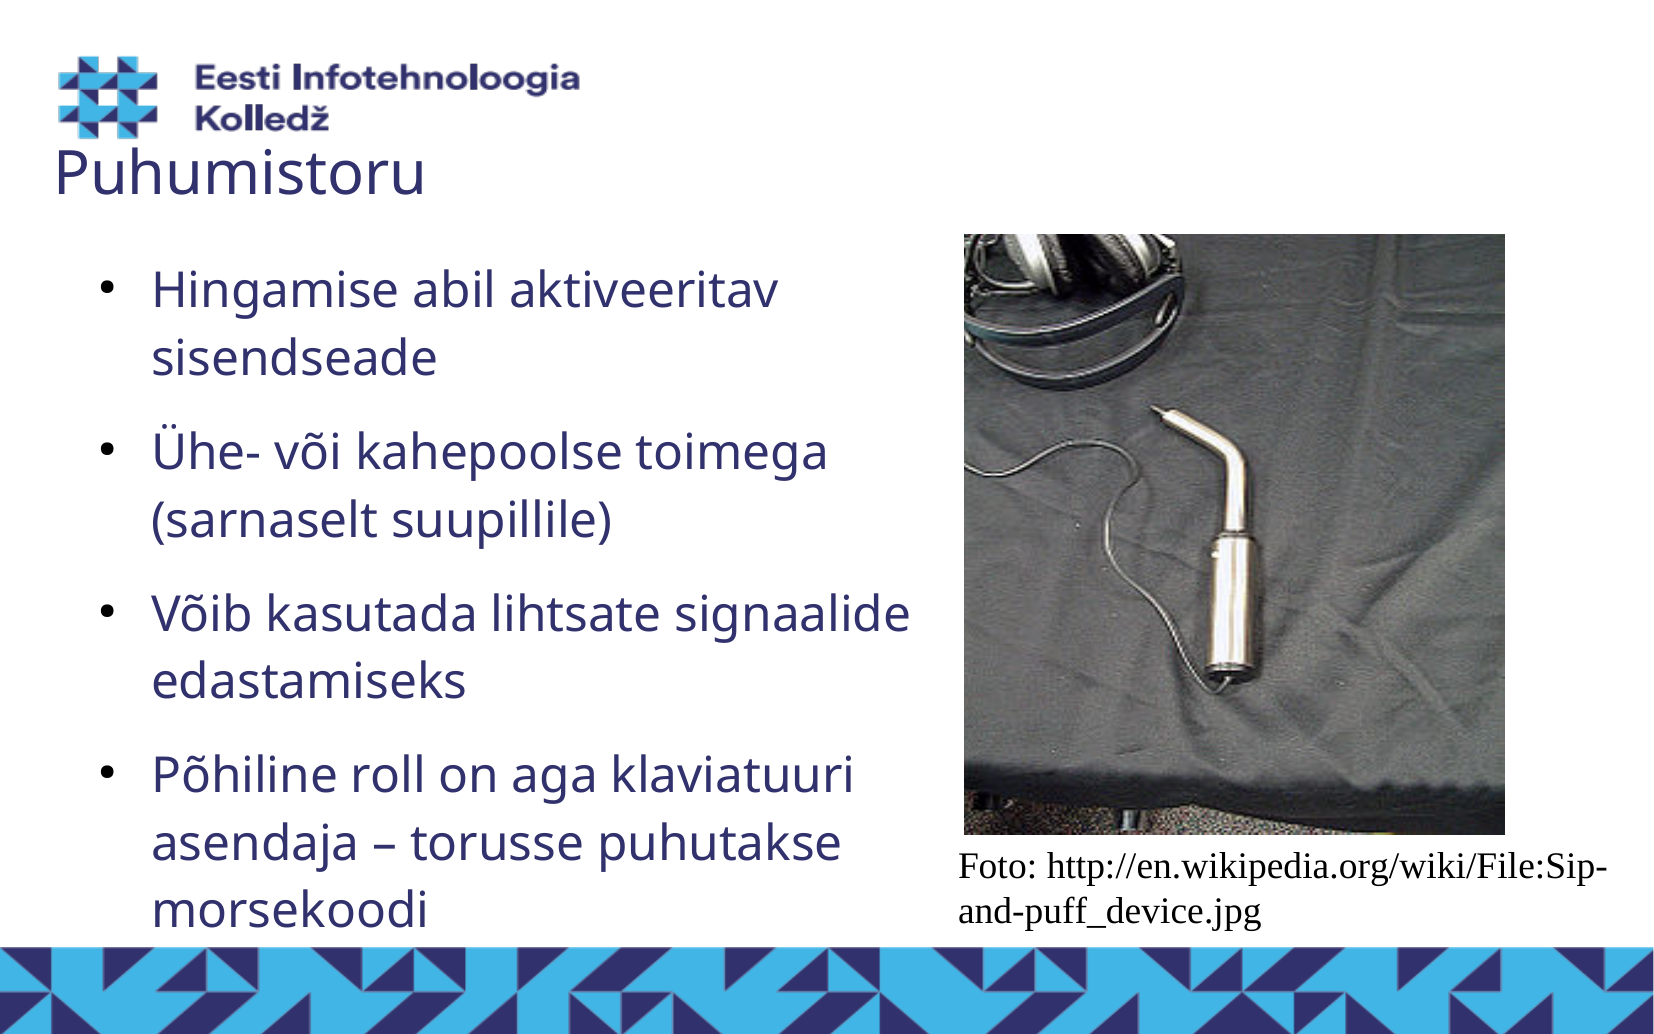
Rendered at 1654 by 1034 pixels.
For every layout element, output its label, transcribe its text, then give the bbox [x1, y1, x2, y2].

title Puhumistoru [53, 85, 1189, 258]
list Hingamise abil aktiveeritav sisendseade Ühe- või kahepoolse toimega (sarnaselt suupillile) Võib kasutada lihtsate signaalide edastamiseks Põhiline roll on aga klaviatuuri asendaja – torusse puhutakse morsekoodi [80, 254, 1022, 950]
text_box Foto: http://en.wikipedia.org/wiki/File:Sip-and-puff_device.jpg [958, 841, 1615, 929]
picture [964, 234, 1505, 835]
